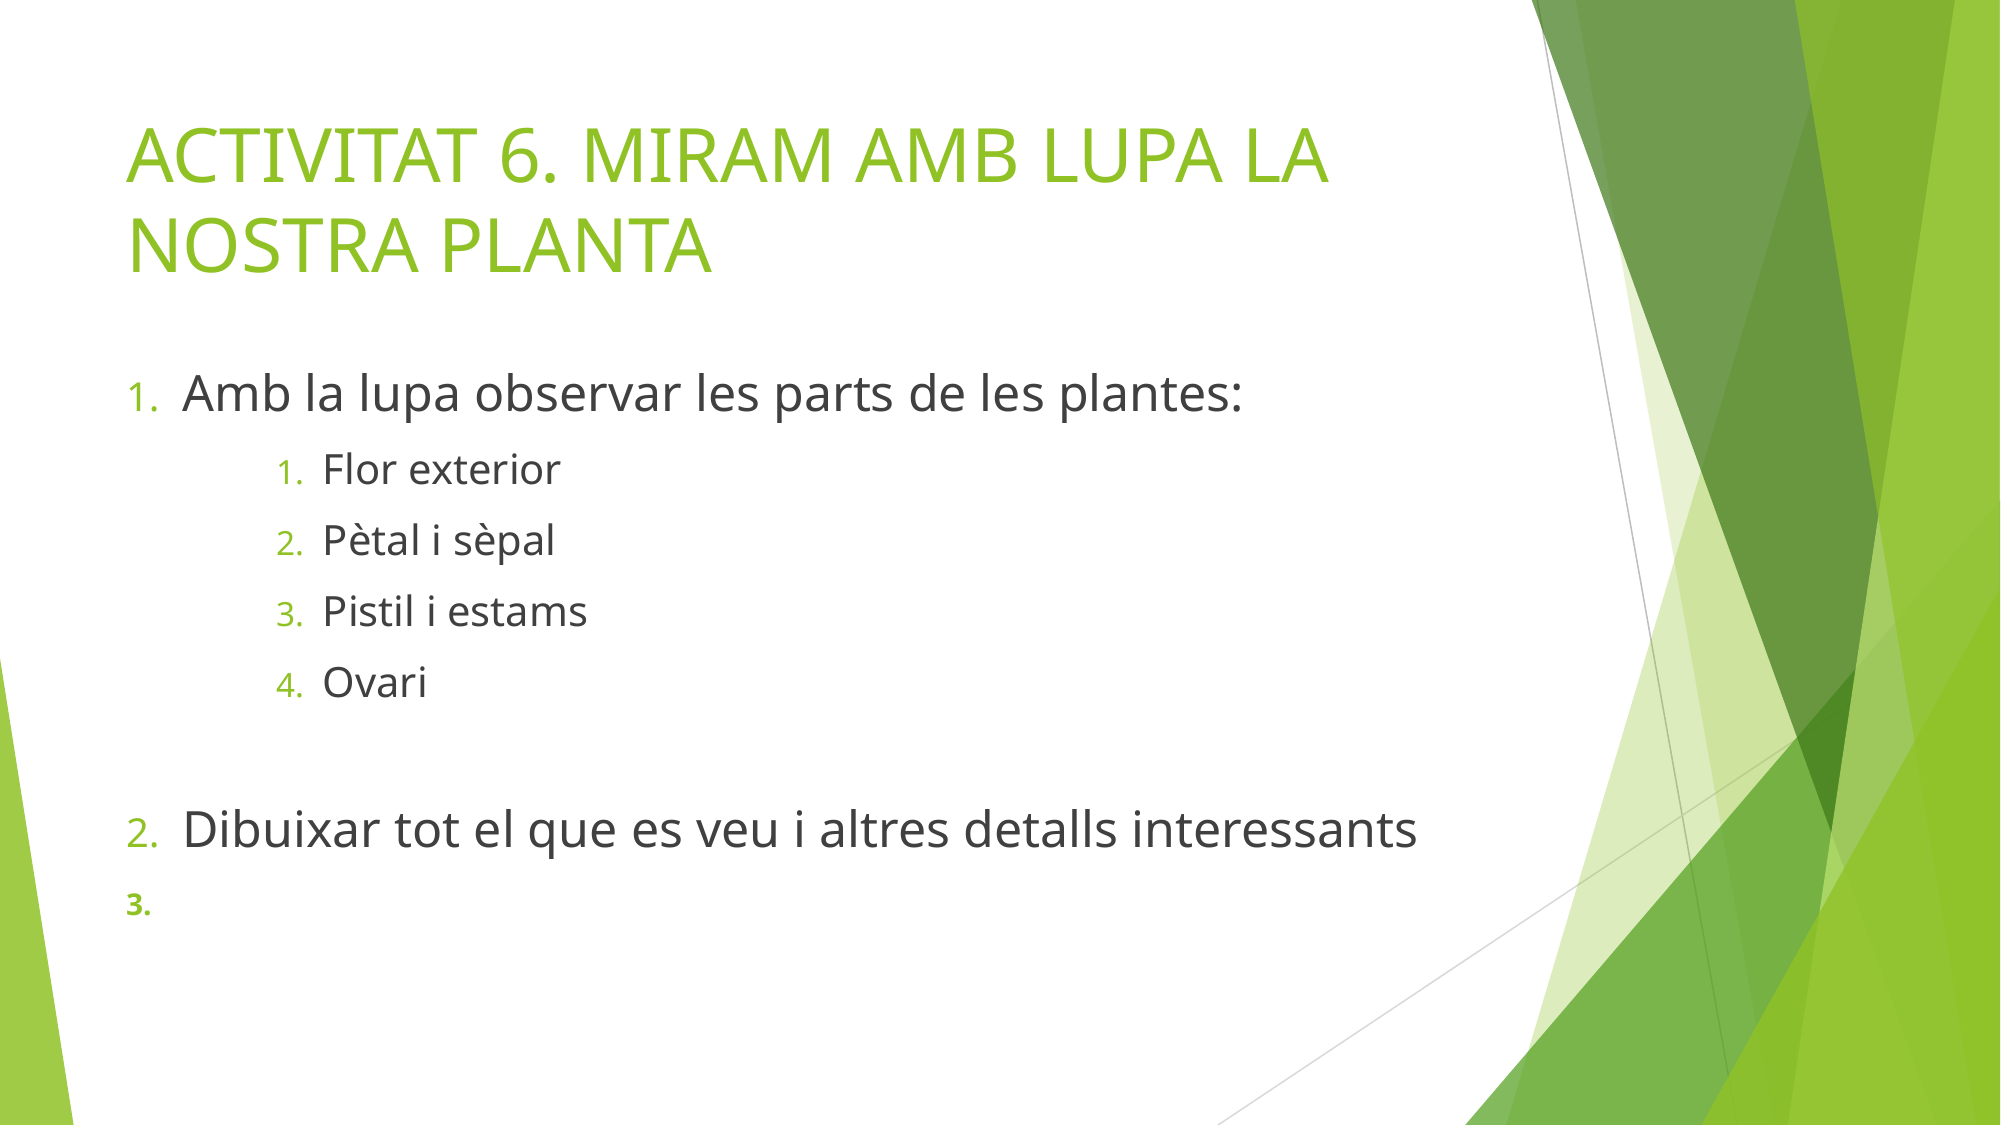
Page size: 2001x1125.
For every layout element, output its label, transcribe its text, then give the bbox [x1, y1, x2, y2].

title ACTIVITAT 6. MIRAM AMB LUPA LA NOSTRA PLANTA [111, 99, 1522, 317]
list Amb la lupa observar les parts de les plantes: Flor exterior Pètal i sèpal Pistil i estams Ovari Dibuixar tot el que es veu i altres detalls interessants [111, 354, 1522, 992]
